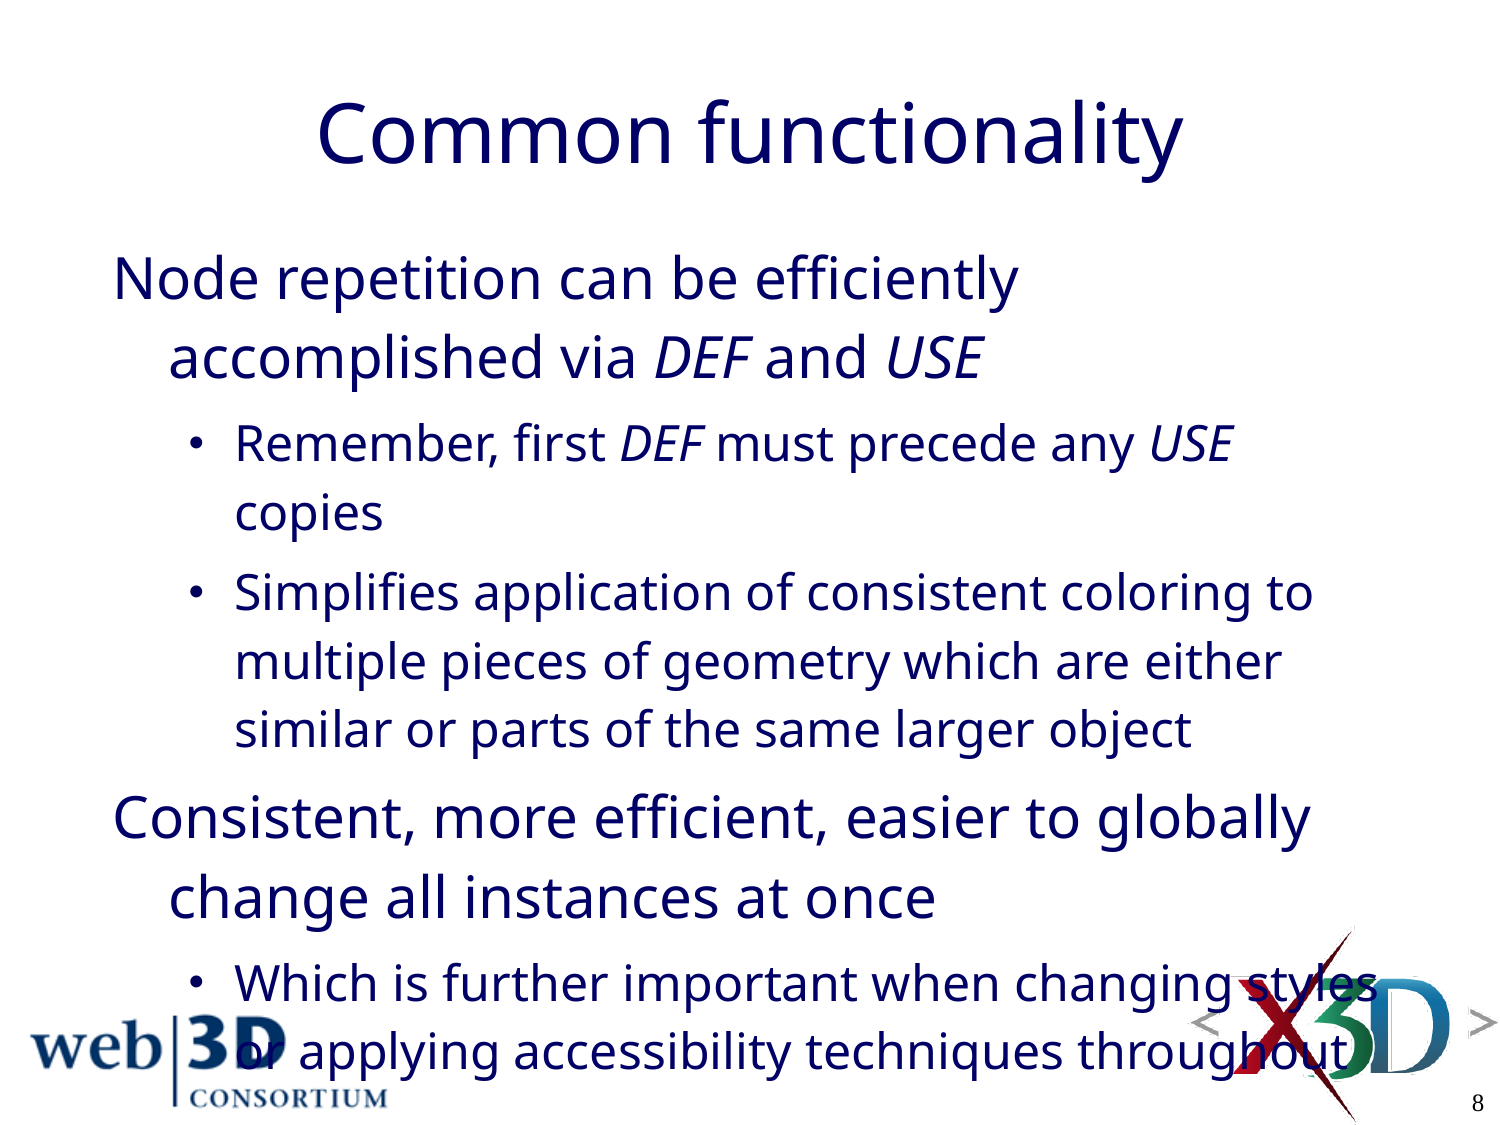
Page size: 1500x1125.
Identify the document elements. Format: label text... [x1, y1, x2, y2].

list Node repetition can be efficiently accomplished via DEF and USE Remember, first DEF must precede any USE copies Simplifies application of consistent coloring to multiple pieces of geometry which are either similar or parts of the same larger object Consistent, more efficient, easier to globally change all instances at once Which is further important when changing styles or applying accessibility techniques throughout [112, 237, 1388, 986]
picture [1187, 926, 1500, 1125]
picture [1210, 986, 1225, 998]
picture [1297, 986, 1304, 995]
picture [12, 998, 413, 1118]
title Common functionality [112, 44, 1388, 218]
